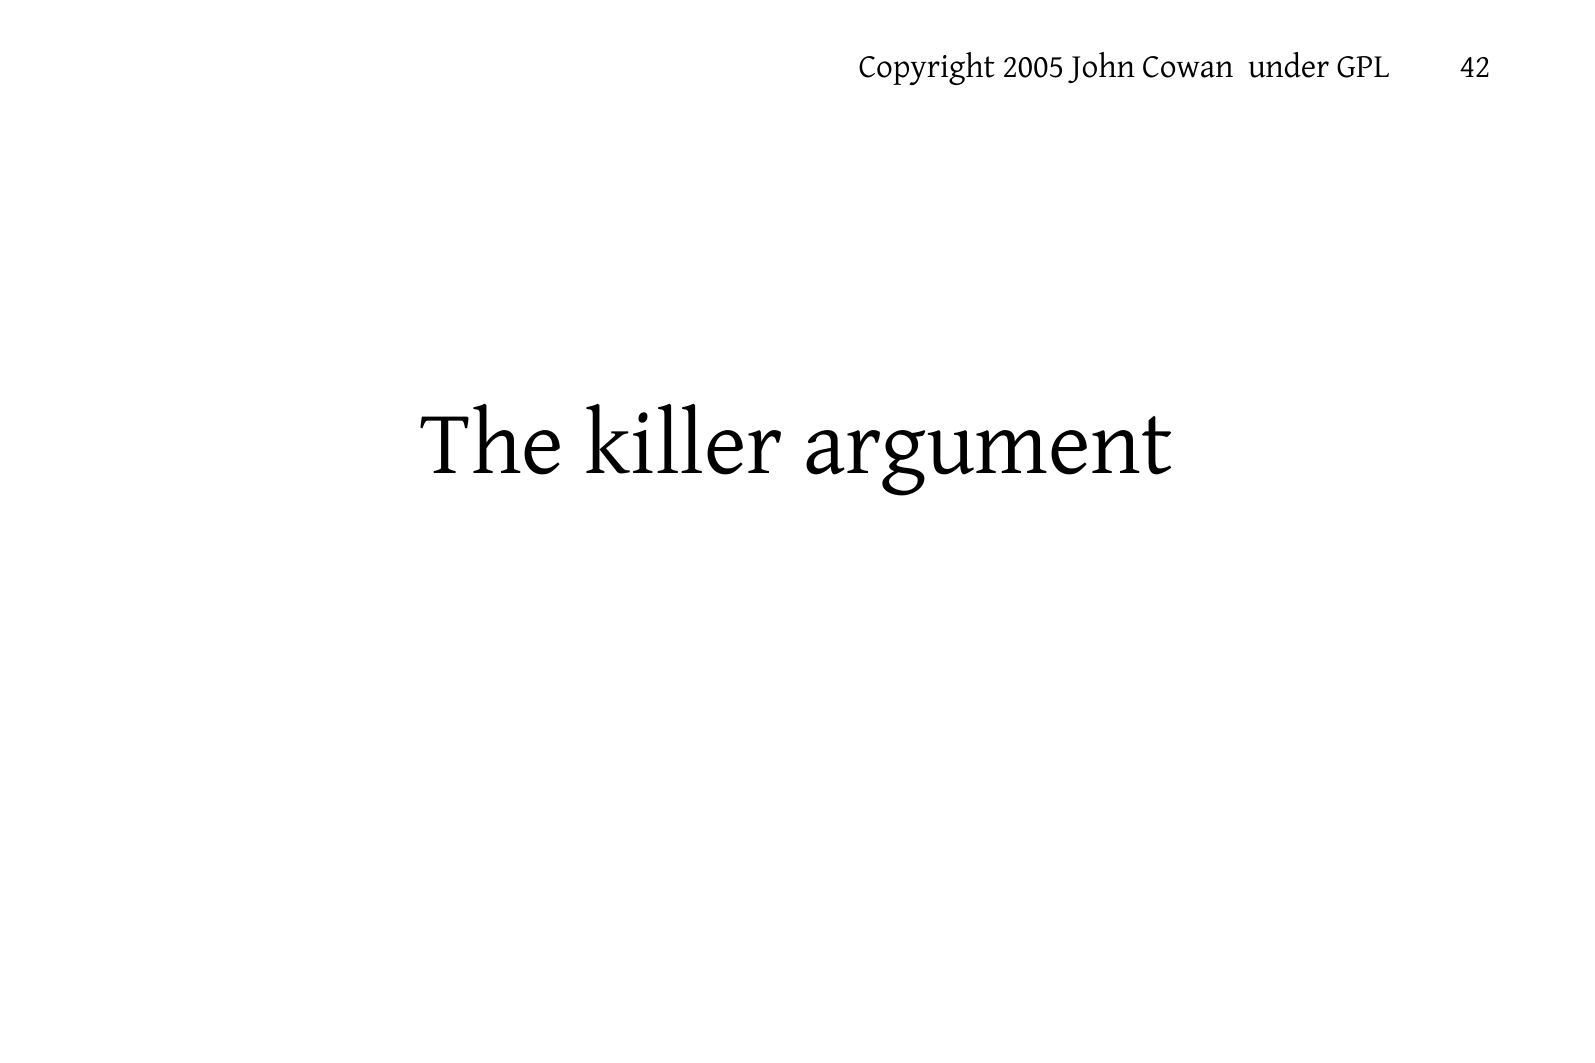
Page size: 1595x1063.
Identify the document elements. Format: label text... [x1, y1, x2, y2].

title The killer argument [119, 330, 1476, 559]
